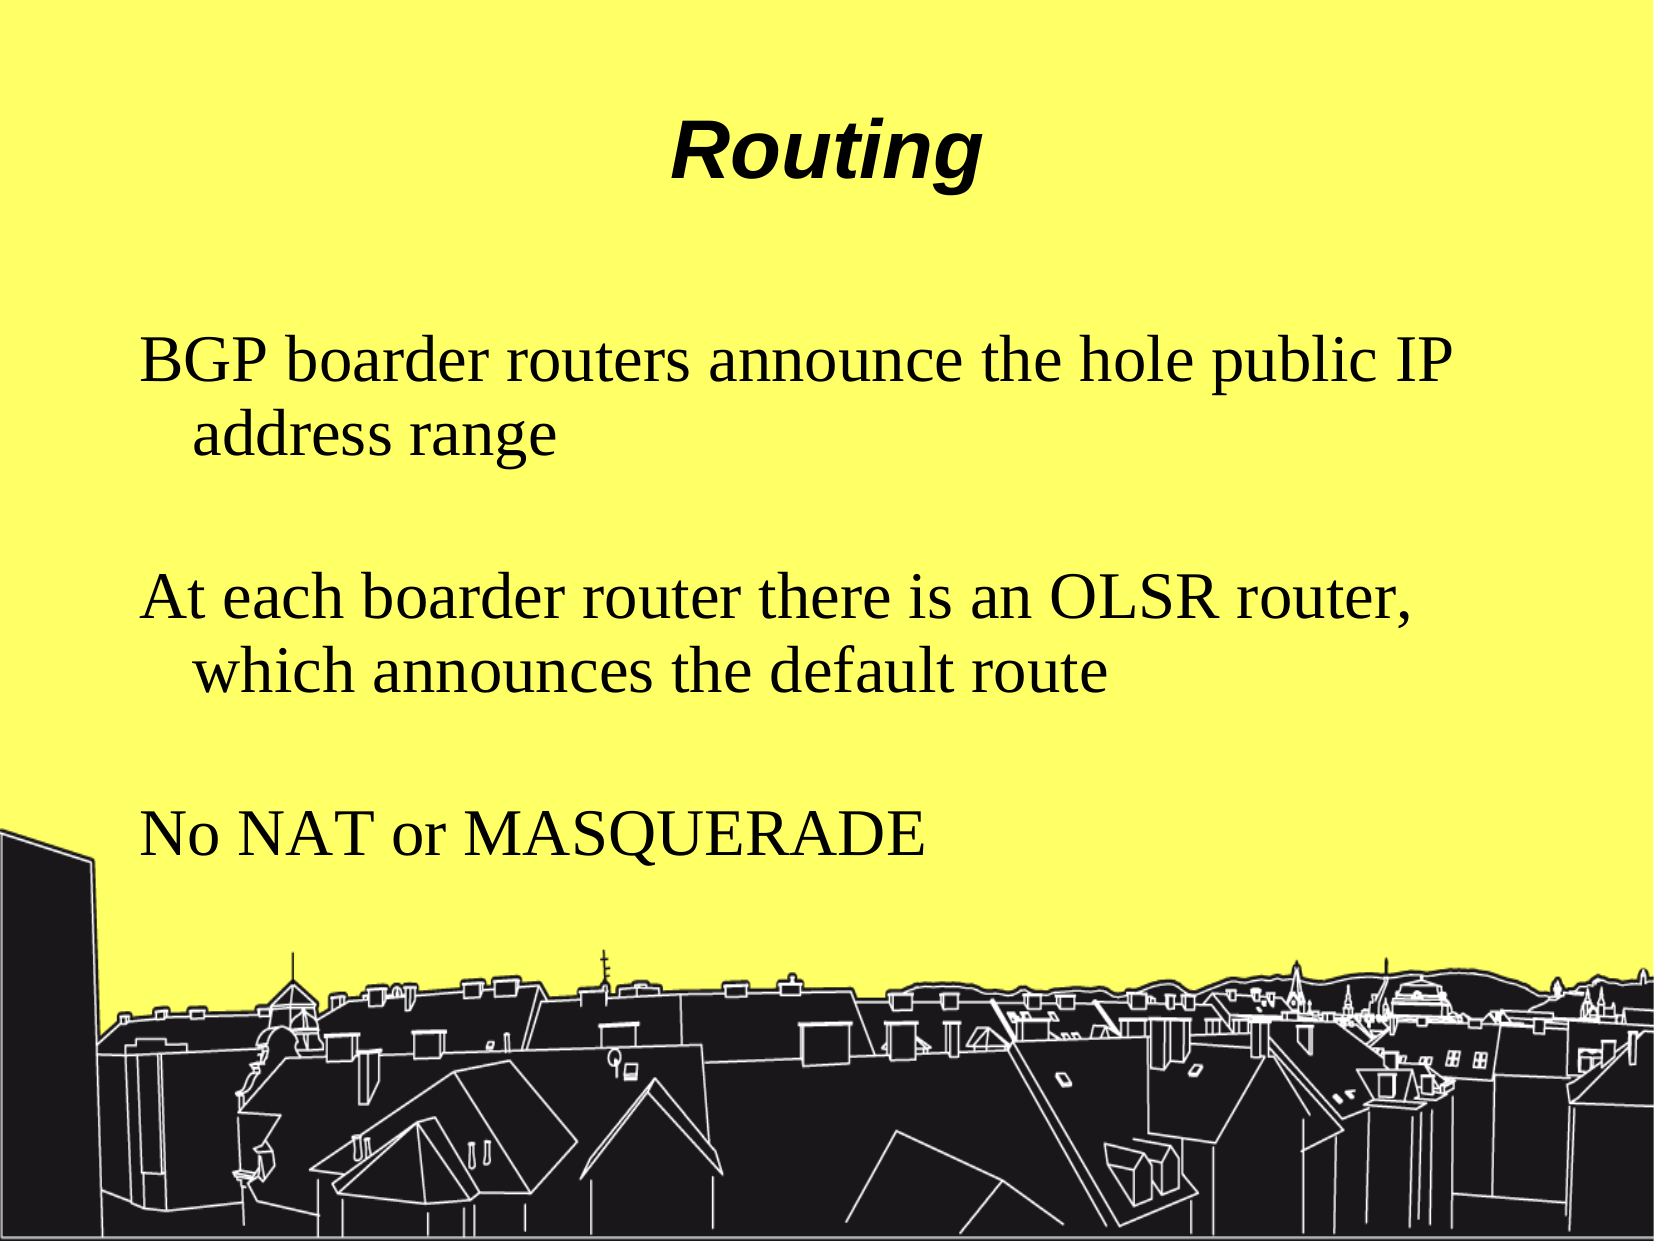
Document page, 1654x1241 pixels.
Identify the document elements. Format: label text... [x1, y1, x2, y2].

picture [0, 827, 1654, 1241]
title Routing [121, 46, 1534, 254]
list BGP boarder routers announce the hole public IP address range At each boarder router there is an OLSR router, which announces the default route No NAT or MASQUERADE [121, 322, 1561, 1118]
